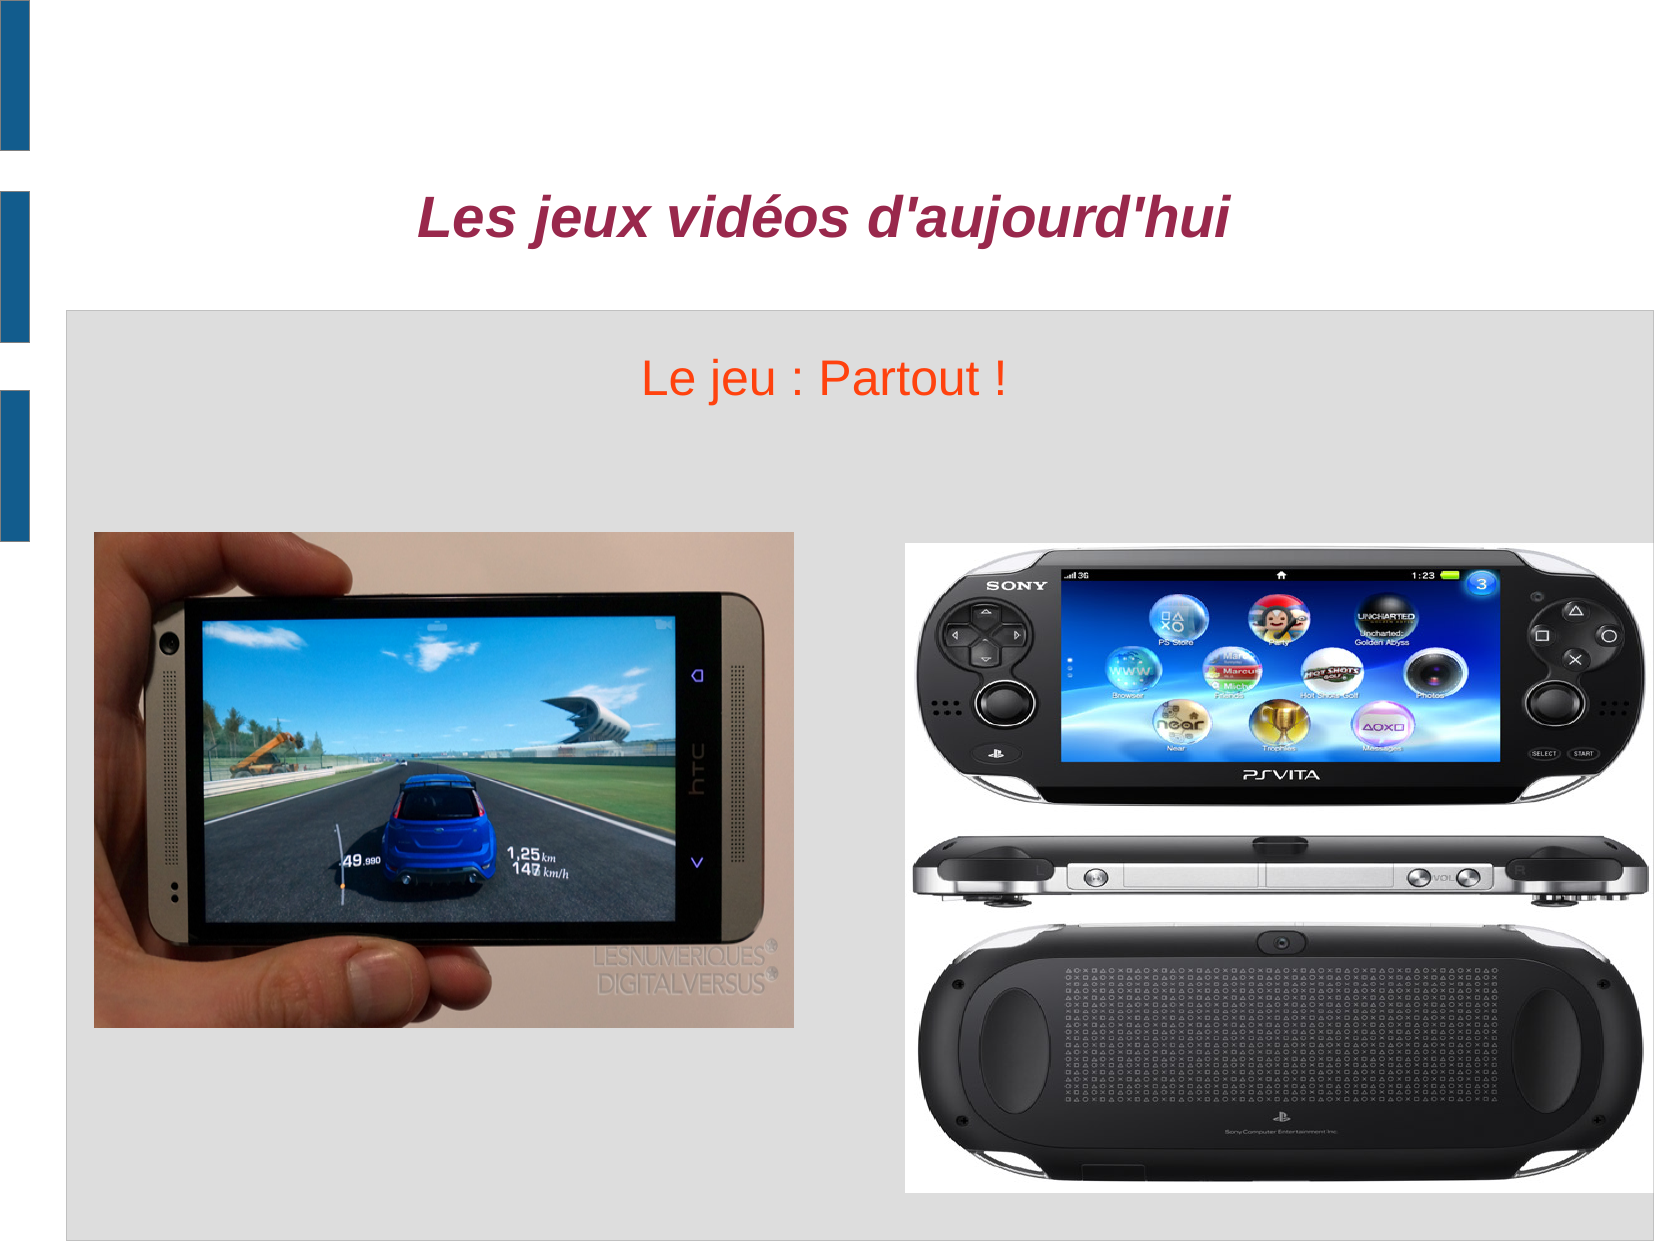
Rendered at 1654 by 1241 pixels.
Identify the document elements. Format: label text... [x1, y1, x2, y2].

picture [905, 543, 1654, 1193]
picture [94, 532, 794, 1028]
text_box Les jeux vidéos d'aujourd'hui [102, 106, 1548, 329]
text_box Le jeu : Partout ! [625, 342, 1134, 414]
